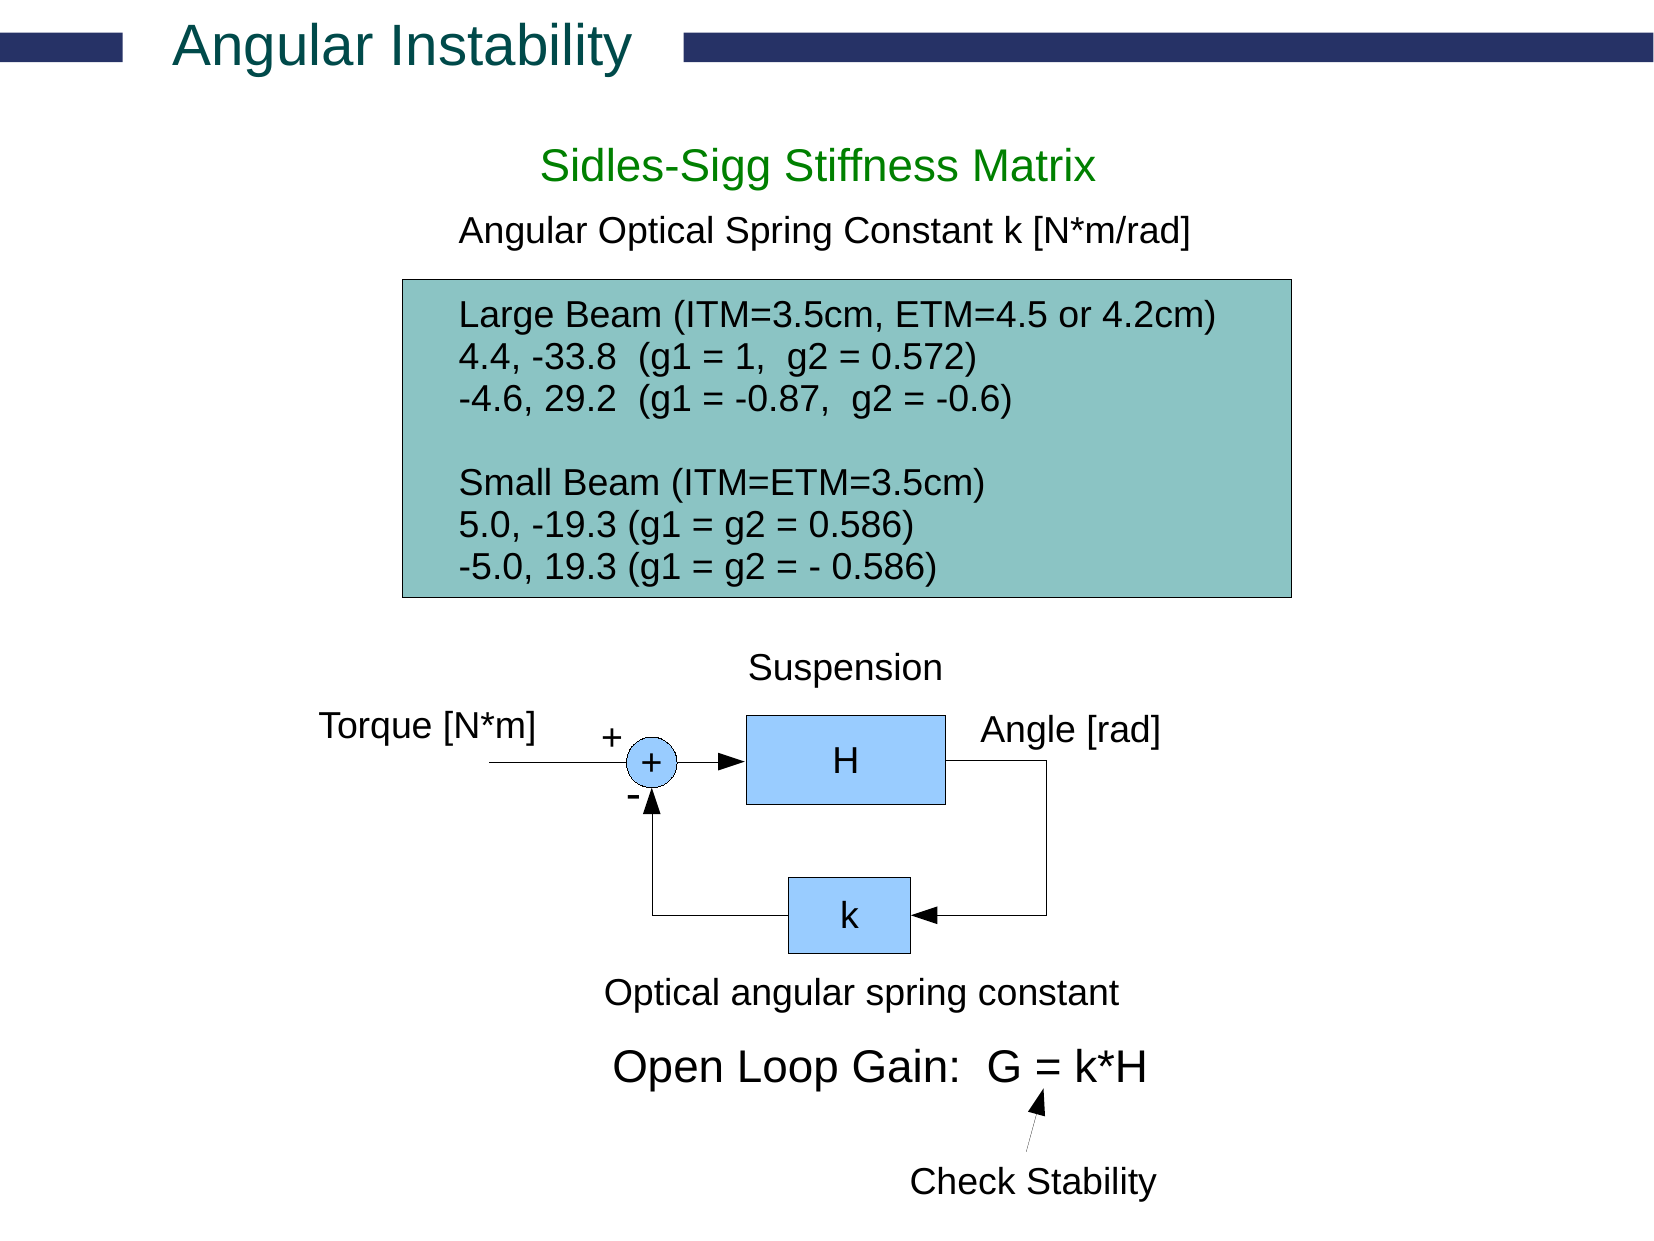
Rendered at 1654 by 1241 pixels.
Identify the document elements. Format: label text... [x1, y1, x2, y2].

text_box Check Stability [894, 1153, 1173, 1211]
text_box Angle [rad] [965, 700, 1177, 758]
text_box Open Loop Gain: G = k*H [597, 1033, 1164, 1100]
text_box Optical angular spring constant [588, 963, 1135, 1021]
text_box - [610, 760, 656, 827]
text_box + [586, 709, 639, 766]
title Angular Instability [122, 12, 684, 78]
text_box Angular Optical Spring Constant k [N*m/rad] Large Beam (ITM=3.5cm, ETM=4.5 or 4.2cm) 4.4, -33.8 (g1 = 1, g2 = 0.572) -4.6, 29.2 (g1 = -0.87, g2 = -0.6) Small Beam (ITM=ETM=3.5cm) 5.0, -19.3 (g1 = g2 = 0.586) -5.0, 19.3 (g1 = g2 = - 0.586) [443, 202, 1233, 592]
text_box Torque [N*m] [303, 696, 552, 754]
text_box Sidles-Sigg Stiffness Matrix [524, 132, 1113, 199]
text_box k [788, 877, 911, 954]
text_box Suspension [733, 638, 959, 696]
text_box [402, 279, 1292, 598]
text_box + [639, 737, 678, 788]
text_box H [746, 715, 946, 805]
